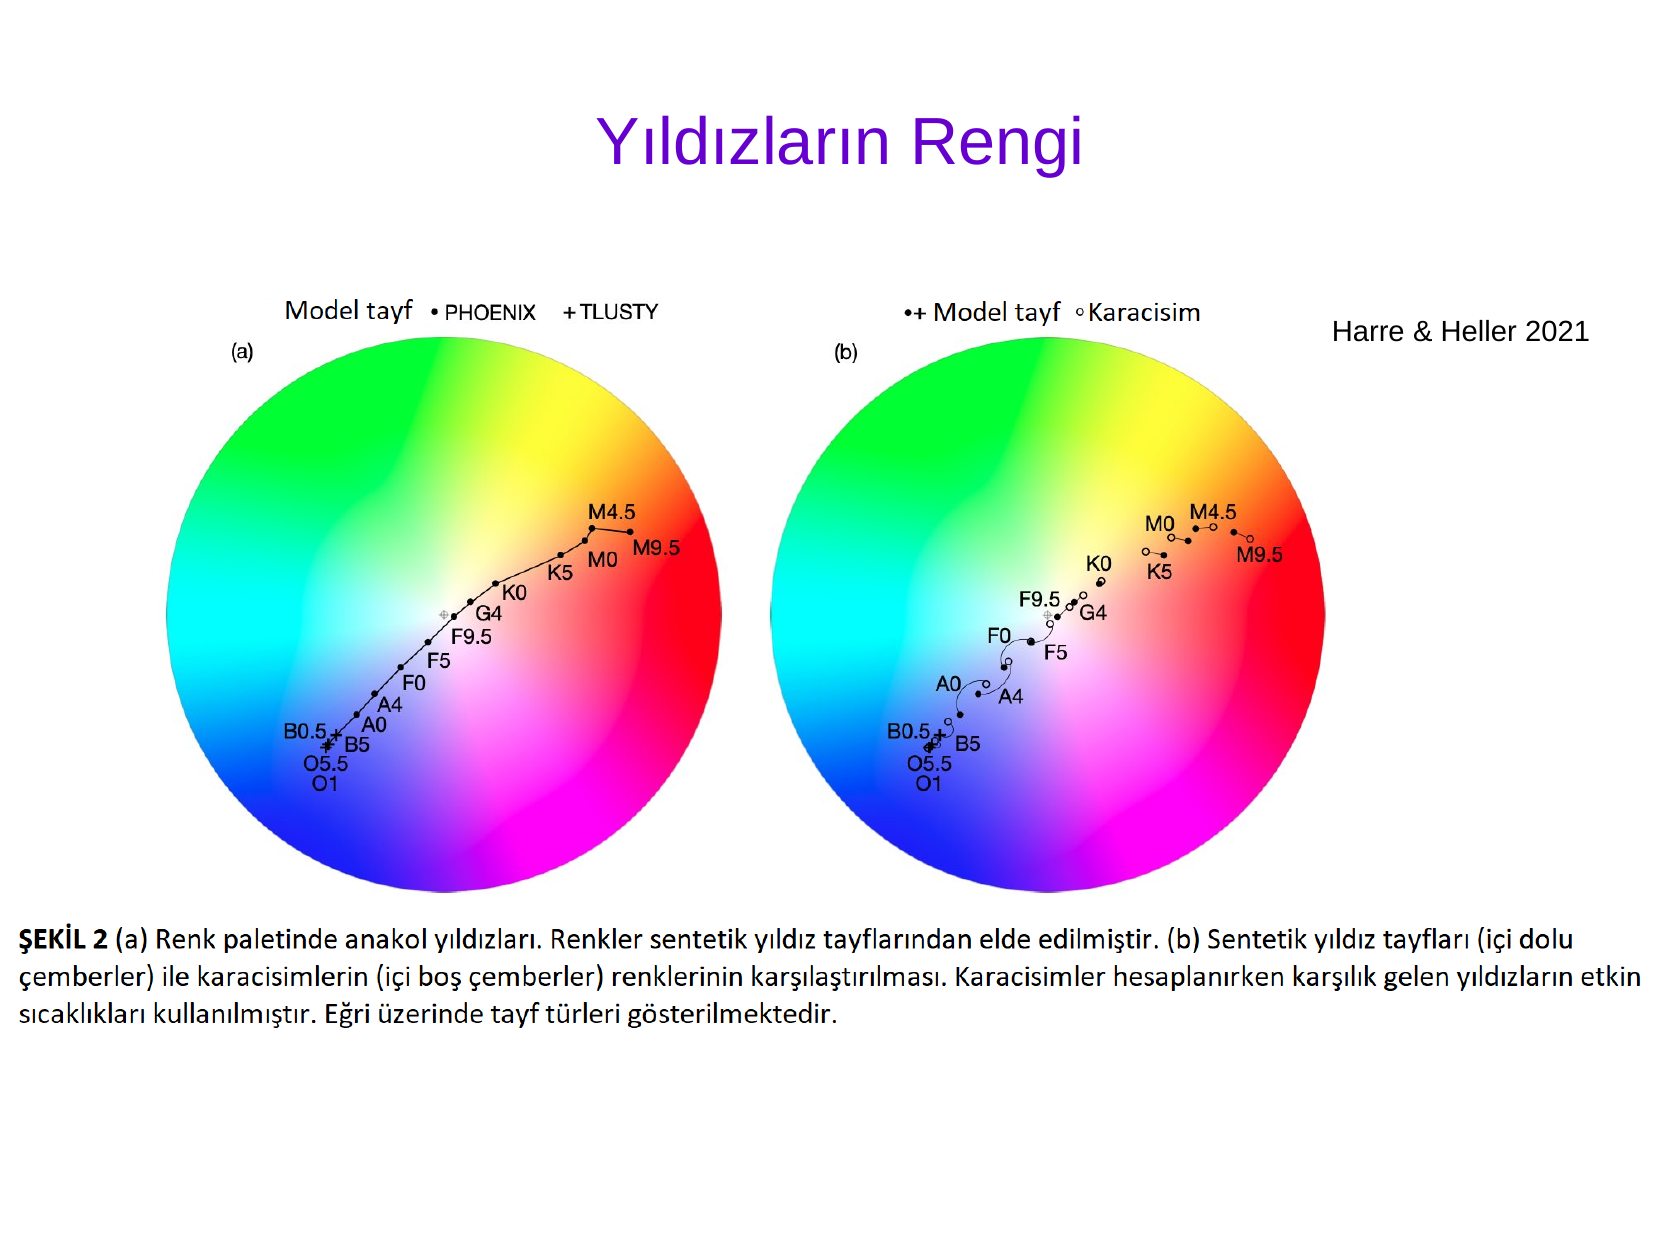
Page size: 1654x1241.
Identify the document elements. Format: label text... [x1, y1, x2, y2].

text_box Harre & Heller 2021 [1245, 307, 1606, 356]
picture [15, 284, 1646, 1036]
text_box Yıldızların Rengi [240, 96, 1441, 187]
